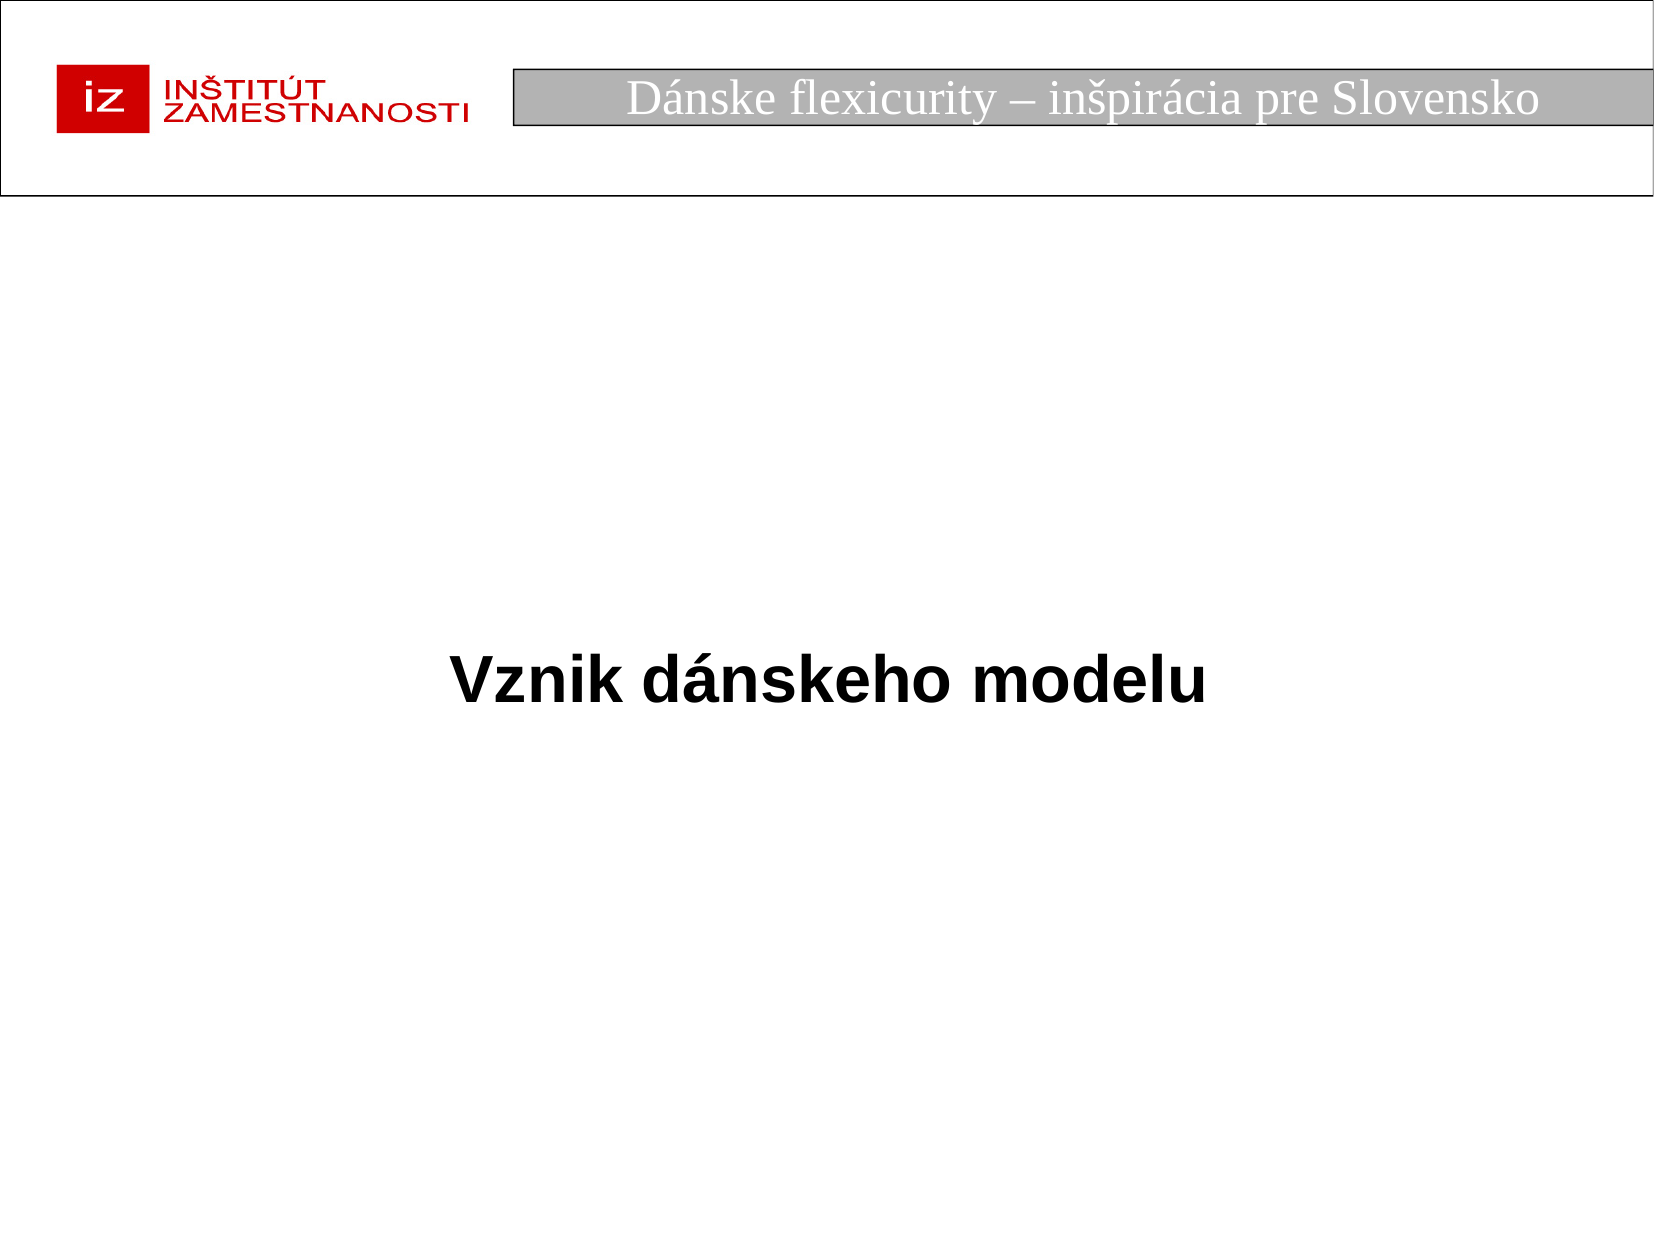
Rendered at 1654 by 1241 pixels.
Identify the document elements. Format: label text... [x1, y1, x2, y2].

list Vznik dánskeho modelu [123, 346, 1536, 1214]
picture [5, 5, 518, 190]
text_box Dánske flexicurity – inšpirácia pre Slovensko [513, 69, 1654, 126]
text_box [0, 0, 1654, 196]
